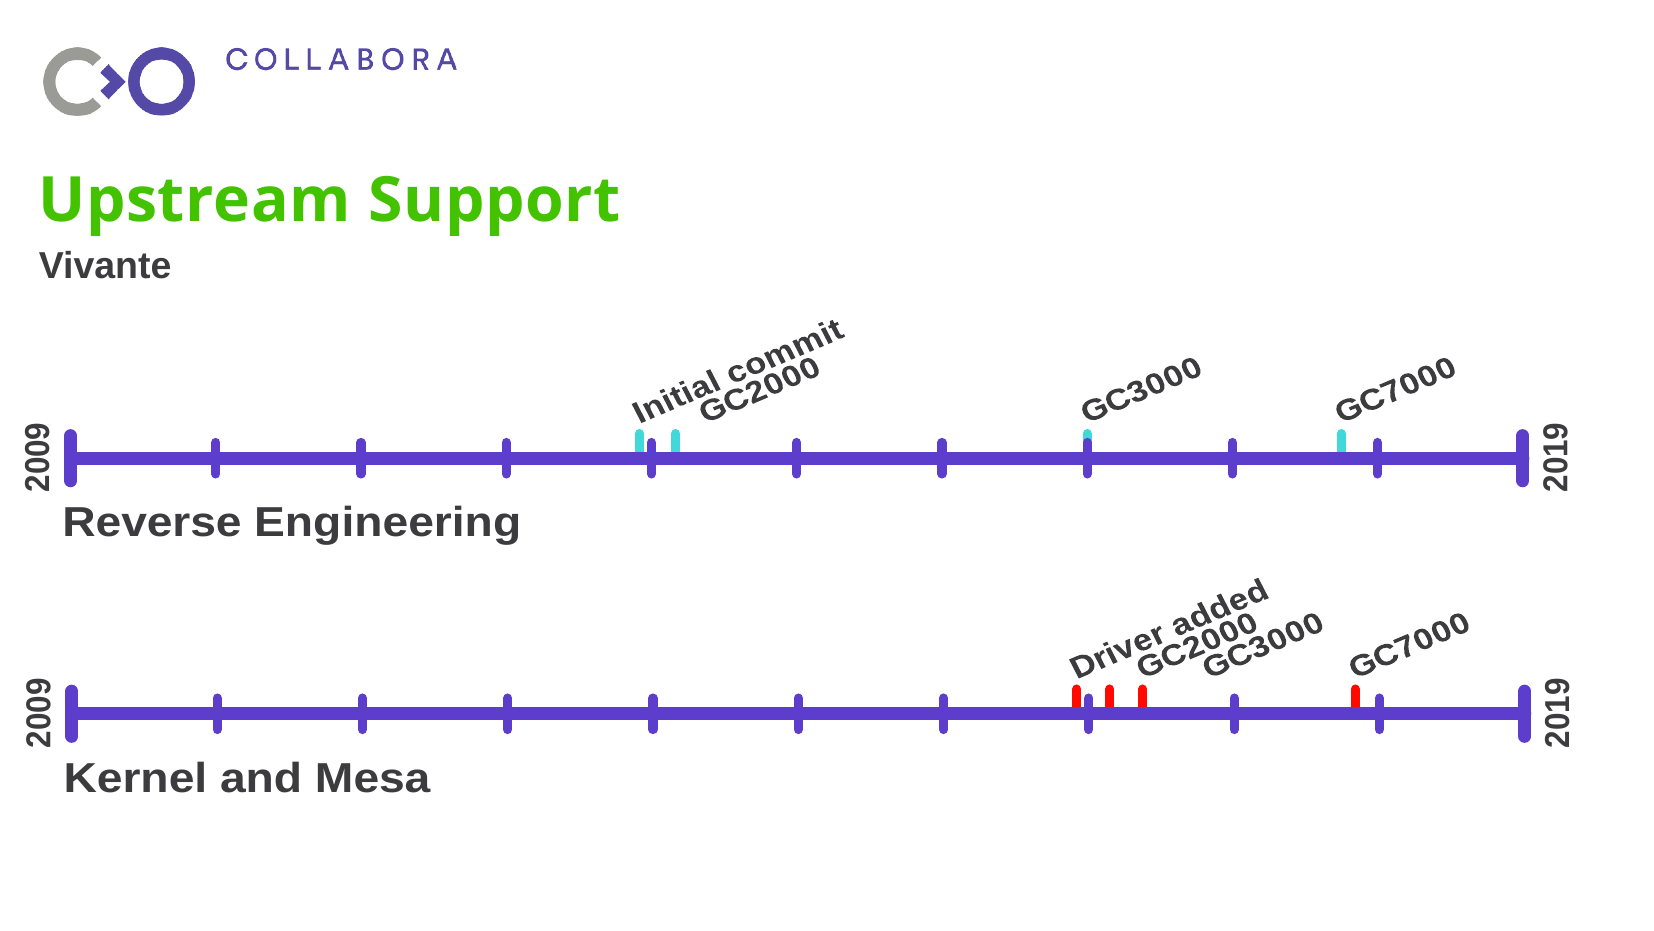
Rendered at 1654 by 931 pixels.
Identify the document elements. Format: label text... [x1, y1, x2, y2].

picture [3, 233, 1654, 827]
picture [43, 47, 457, 116]
title Upstream Support [38, 159, 1614, 216]
